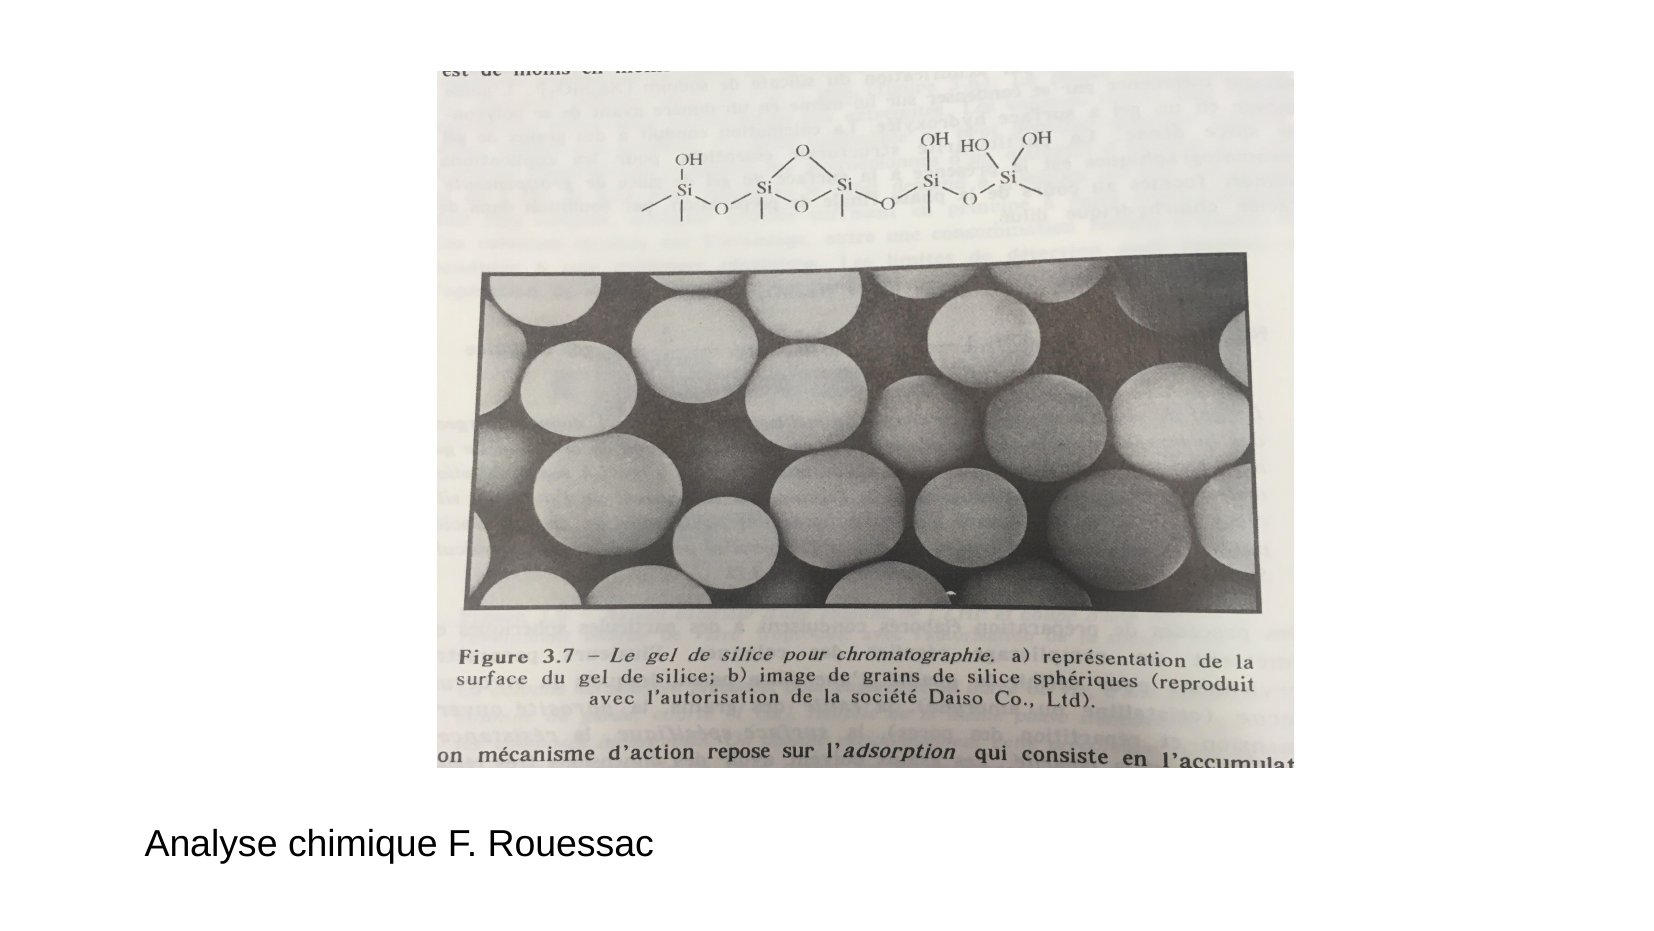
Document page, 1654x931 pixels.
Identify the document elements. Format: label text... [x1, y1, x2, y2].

text_box Analyse chimique F. Rouessac [129, 815, 863, 914]
picture [437, 71, 1295, 768]
